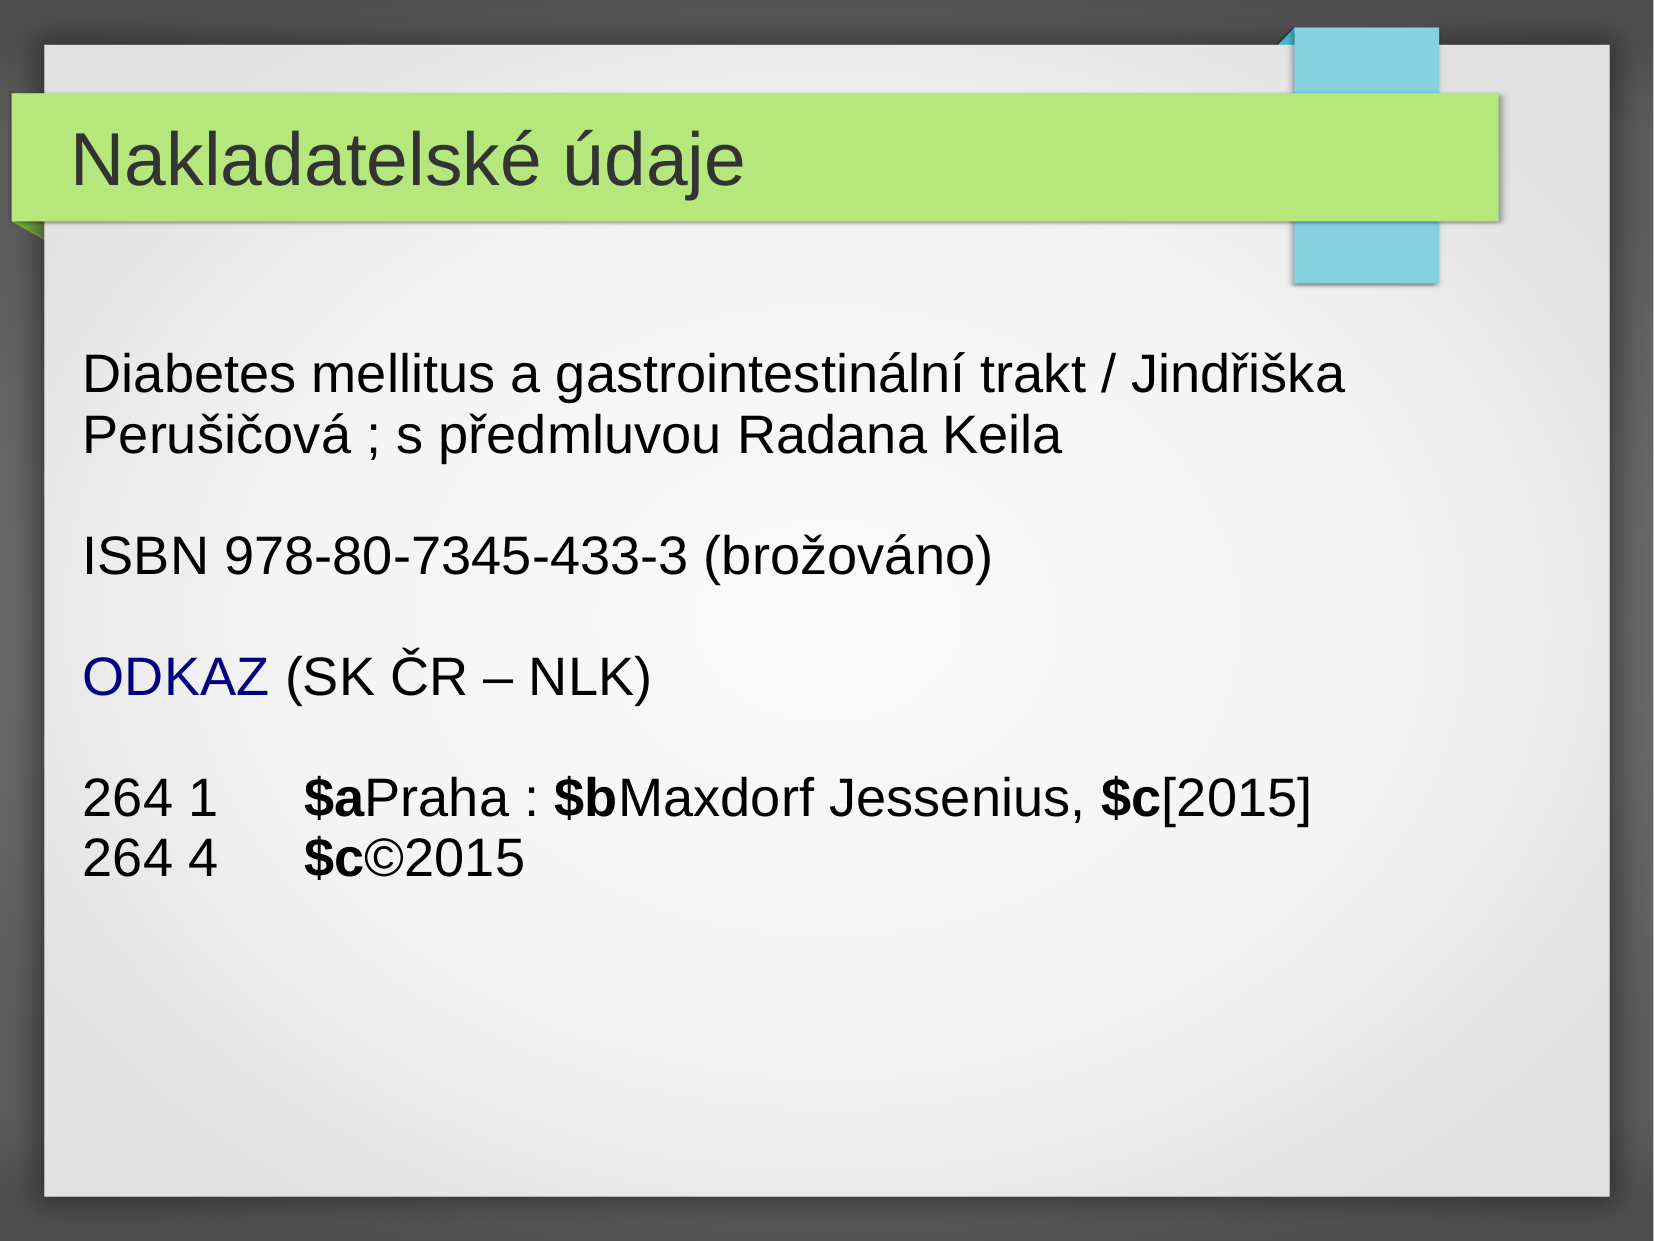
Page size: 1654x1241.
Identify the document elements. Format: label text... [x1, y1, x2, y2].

picture [0, 0, 1654, 1241]
title Nakladatelské údaje [70, 106, 1229, 213]
list Diabetes mellitus a gastrointestinální trakt / Jindřiška Perušičová ; s předmluvou Radana Keila ISBN 978-80-7345-433-3 (brožováno) ODKAZ (SK ČR – NLK) 264 1 $aPraha : $bMaxdorf Jessenius, $c[2015] 264 4 $c©2015 [82, 343, 1538, 1063]
